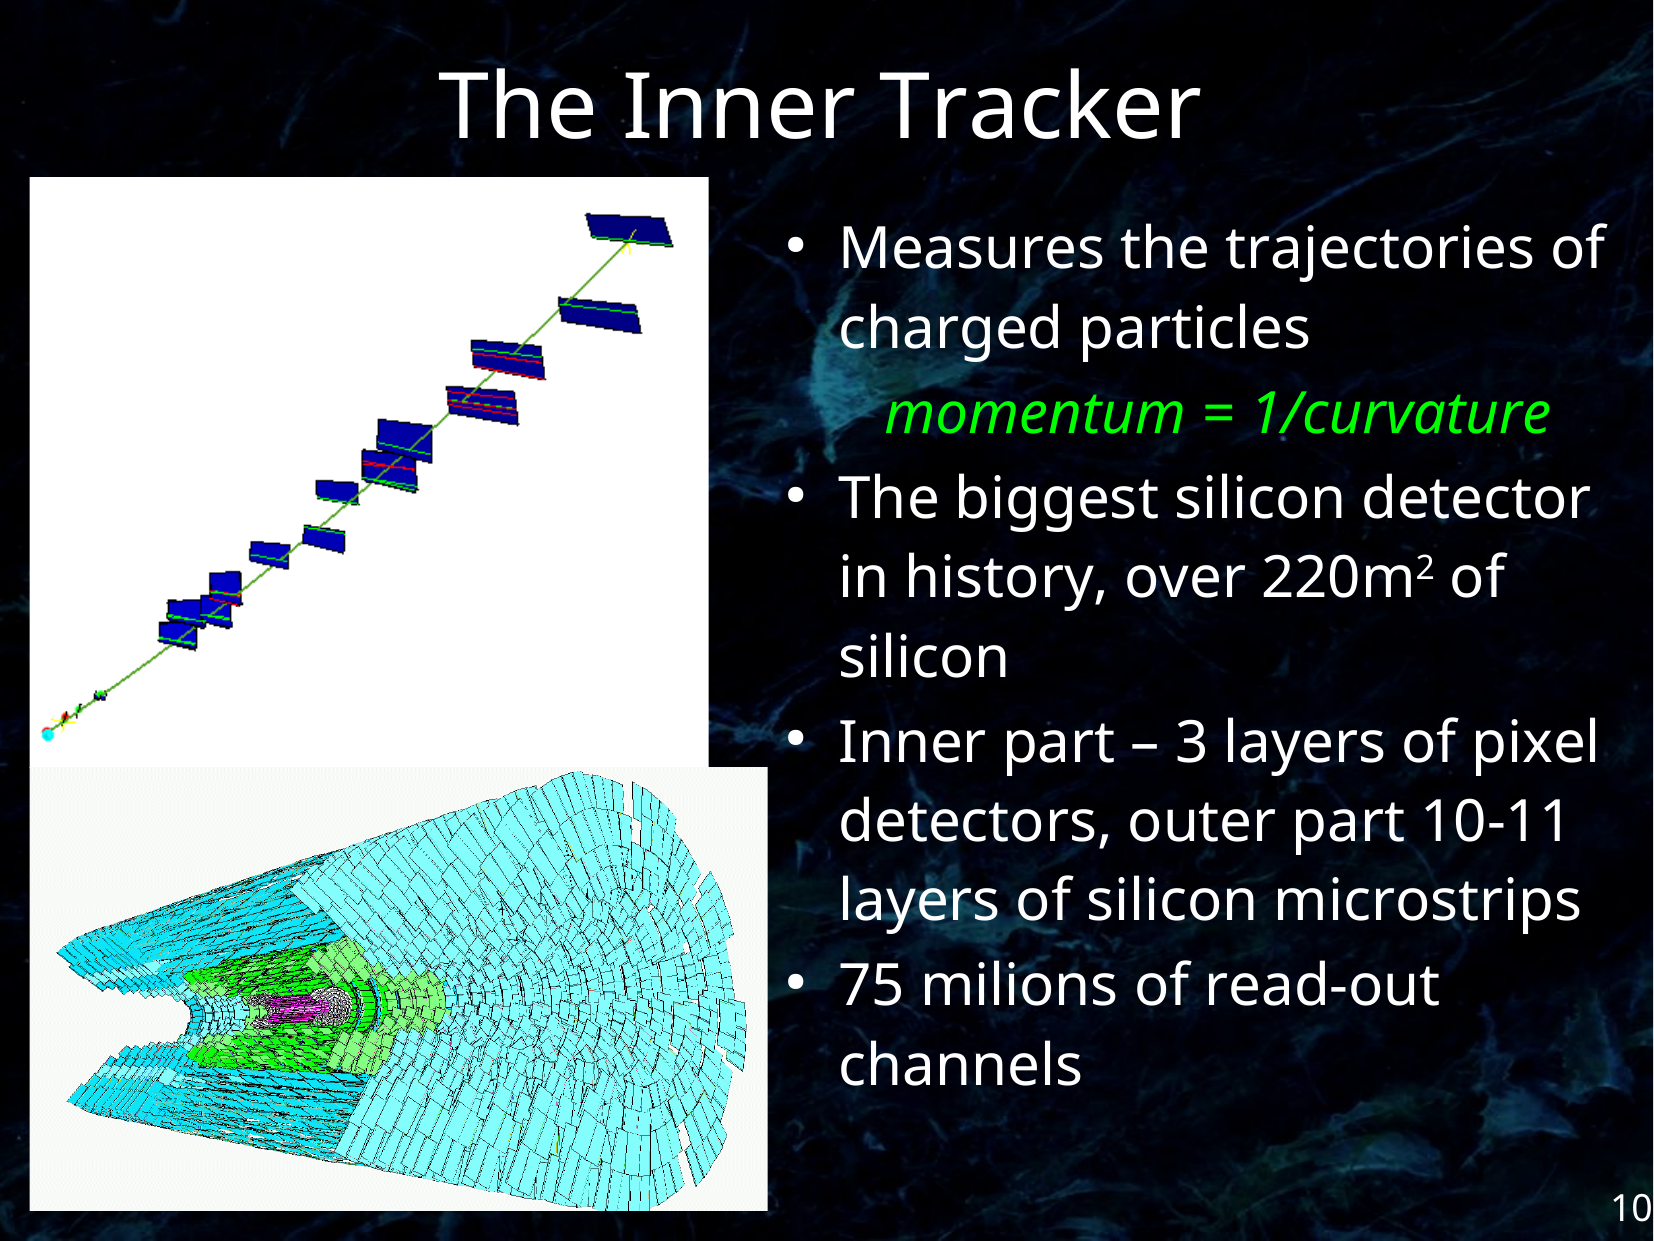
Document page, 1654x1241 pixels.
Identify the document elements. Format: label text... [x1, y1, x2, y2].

picture [0, 0, 1654, 1241]
title The Inner Tracker [77, 29, 1565, 178]
list Measures the trajectories of charged particles momentum = 1/curvature The biggest silicon detector in history, over 220m2 of silicon Inner part – 3 layers of pixel detectors, outer part 10-11 layers of silicon microstrips 75 milions of read-out channels [767, 206, 1653, 1128]
